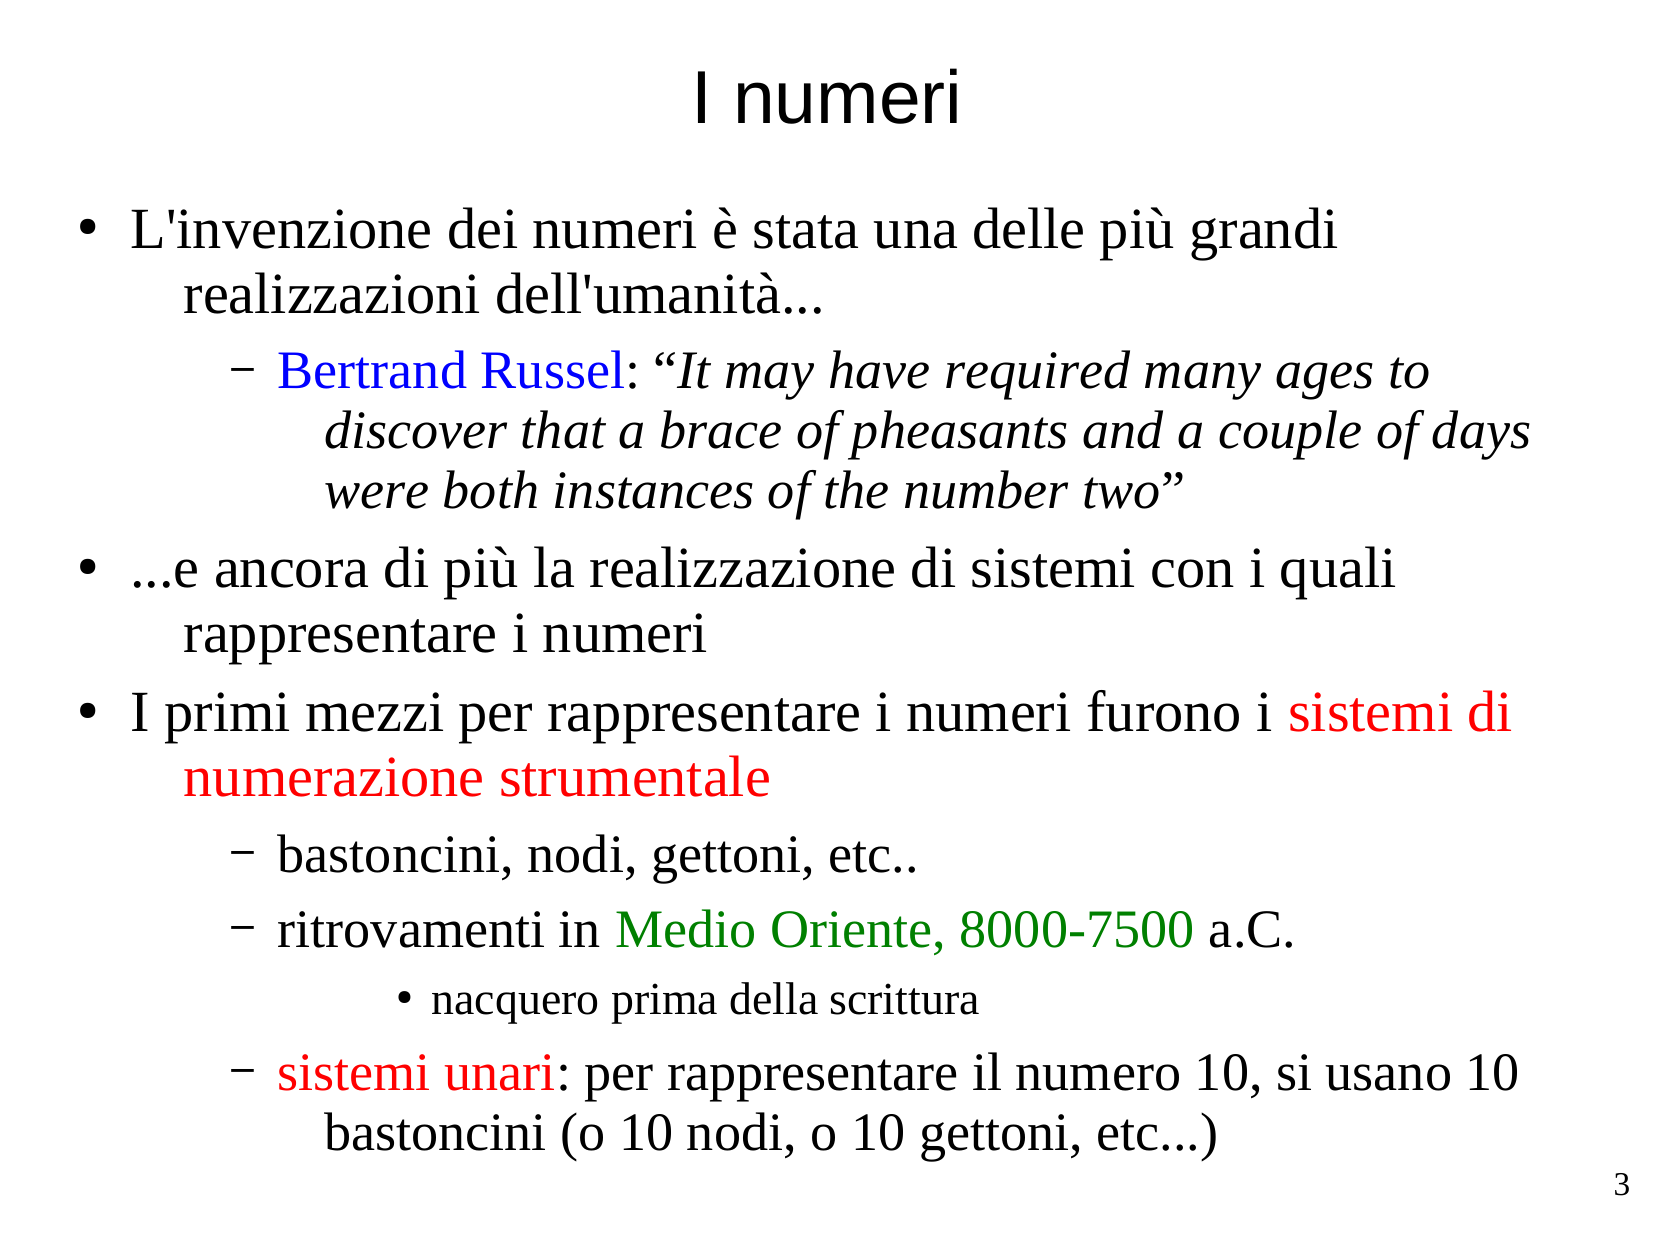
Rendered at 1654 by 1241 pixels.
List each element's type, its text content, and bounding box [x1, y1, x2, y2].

title I numeri [37, 30, 1617, 166]
list L'invenzione dei numeri è stata una delle più grandi realizzazioni dell'umanità... Bertrand Russel: “It may have required many ages to discover that a brace of pheasants and a couple of days were both instances of the number two” ...e ancora di più la realizzazione di sistemi con i quali rappresentare i numeri I primi mezzi per rappresentare i numeri furono i sistemi di numerazione strumentale bastoncini, nodi, gettoni, etc.. ritrovamenti in Medio Oriente, 8000-7500 a.C. nacquero prima della scrittura sistemi unari: per rappresentare il numero 10, si usano 10 bastoncini (o 10 nodi, o 10 gettoni, etc...) [42, 196, 1612, 1187]
